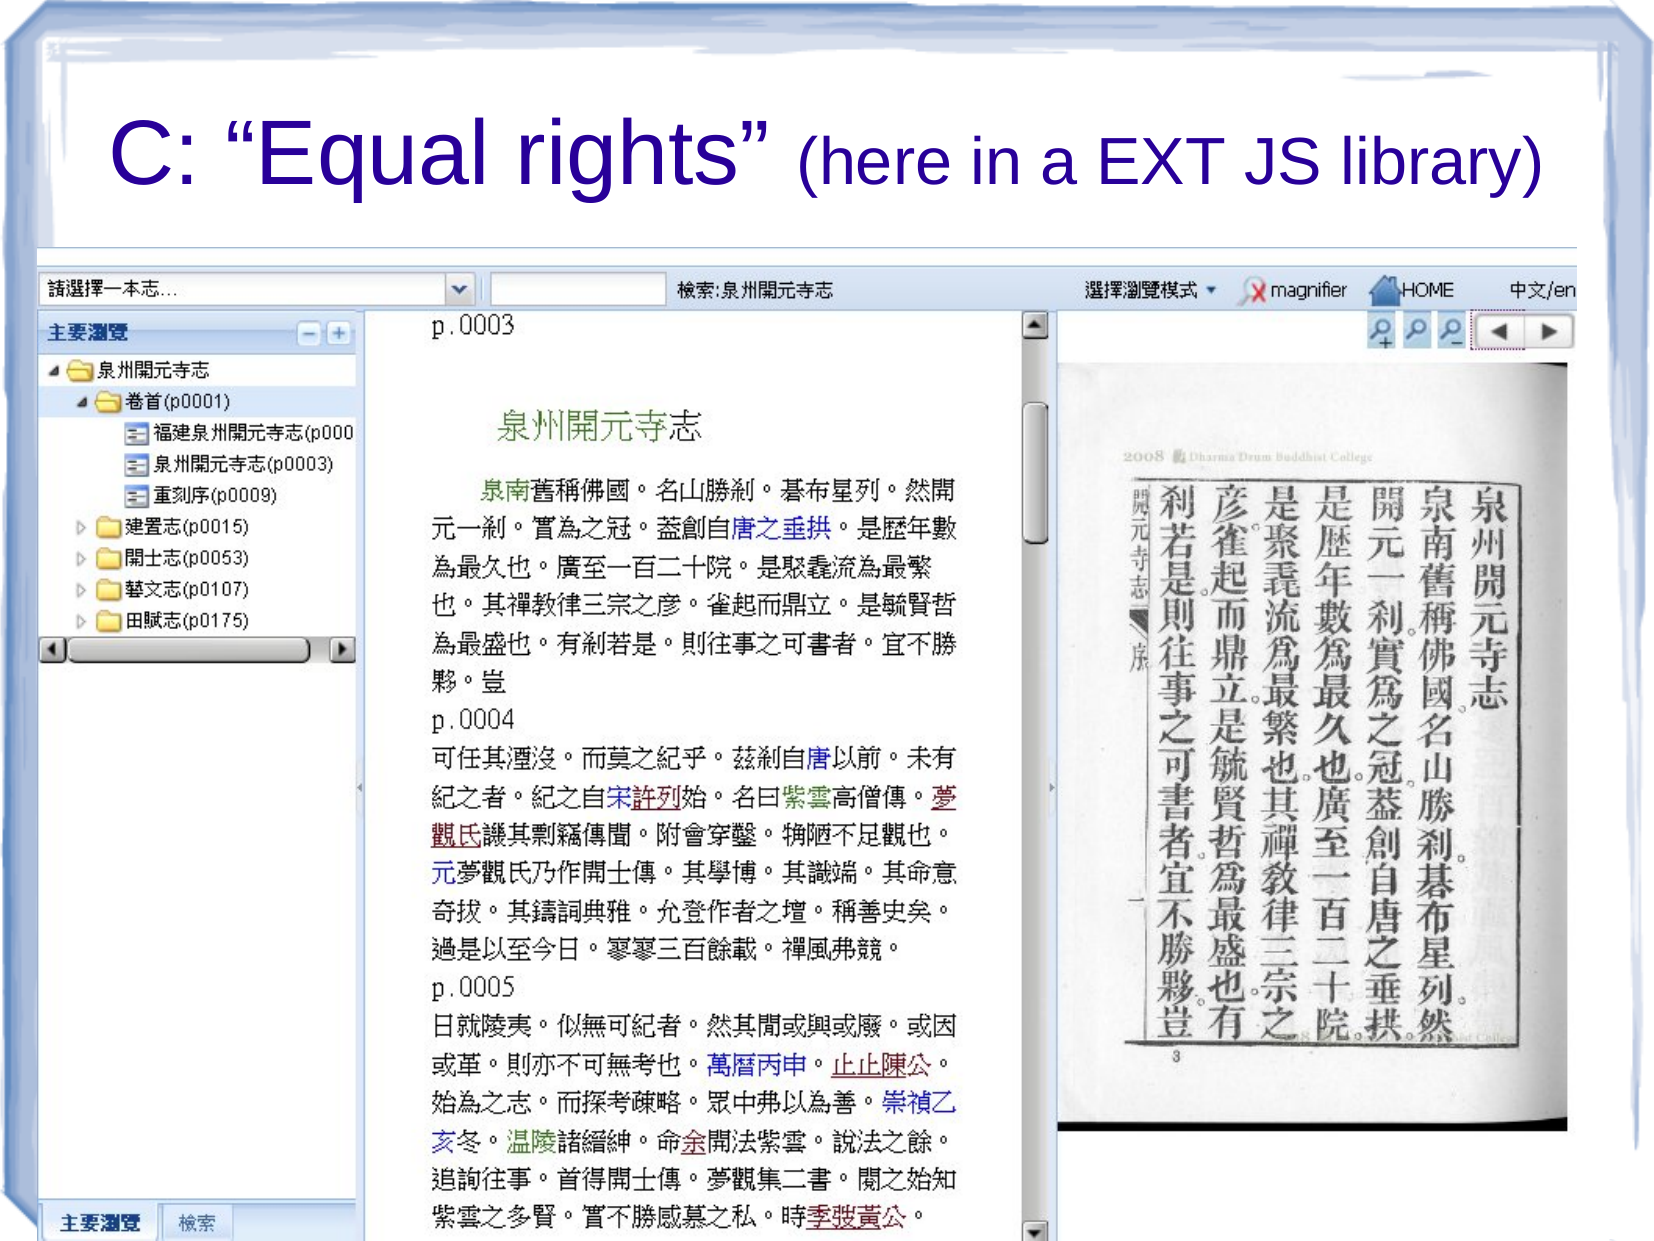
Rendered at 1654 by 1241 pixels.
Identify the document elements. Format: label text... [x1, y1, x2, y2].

title C: “Equal rights” (here in a EXT JS library) [82, 56, 1571, 247]
picture [0, 0, 1654, 1241]
